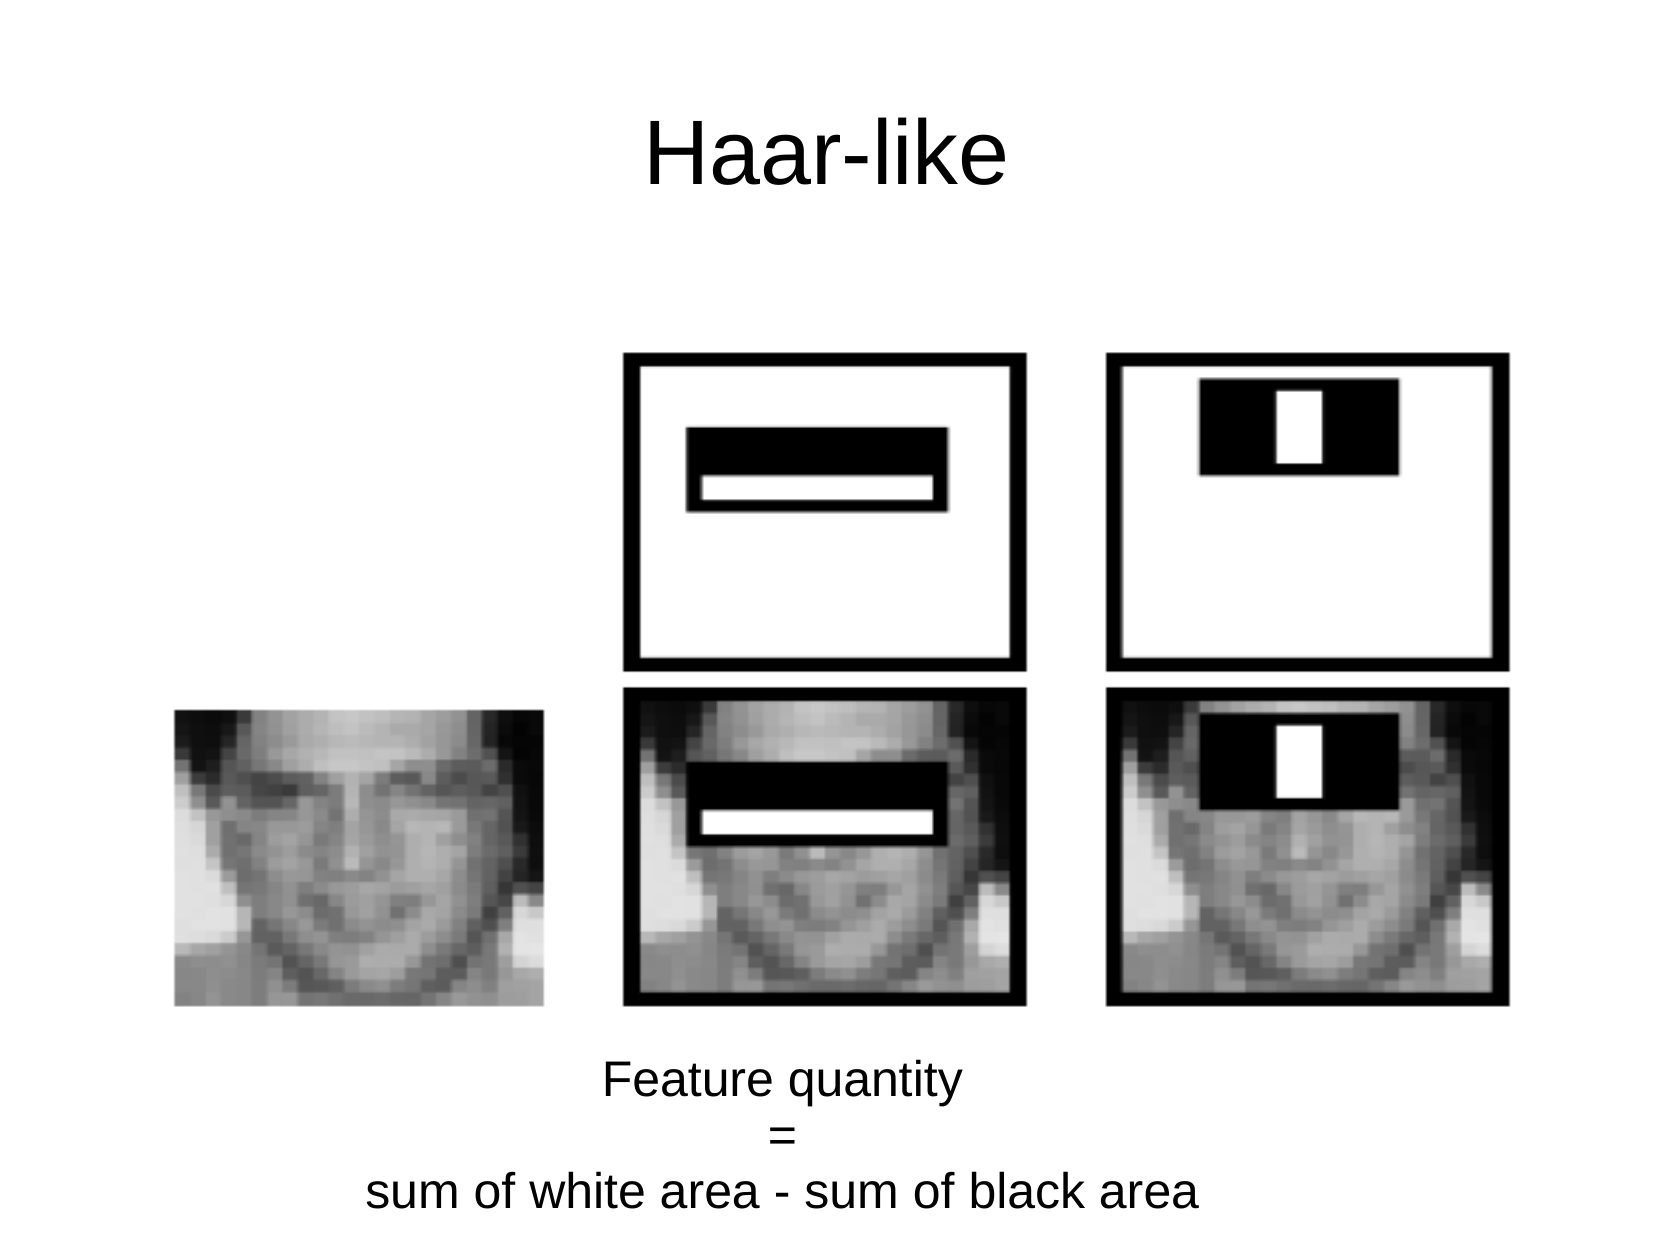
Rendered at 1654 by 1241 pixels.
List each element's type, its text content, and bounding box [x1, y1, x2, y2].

title Haar-like [82, 49, 1571, 257]
picture [147, 324, 1536, 1034]
subtitle Feature quantity = sum of white area - sum of black area [118, 1029, 1447, 1241]
